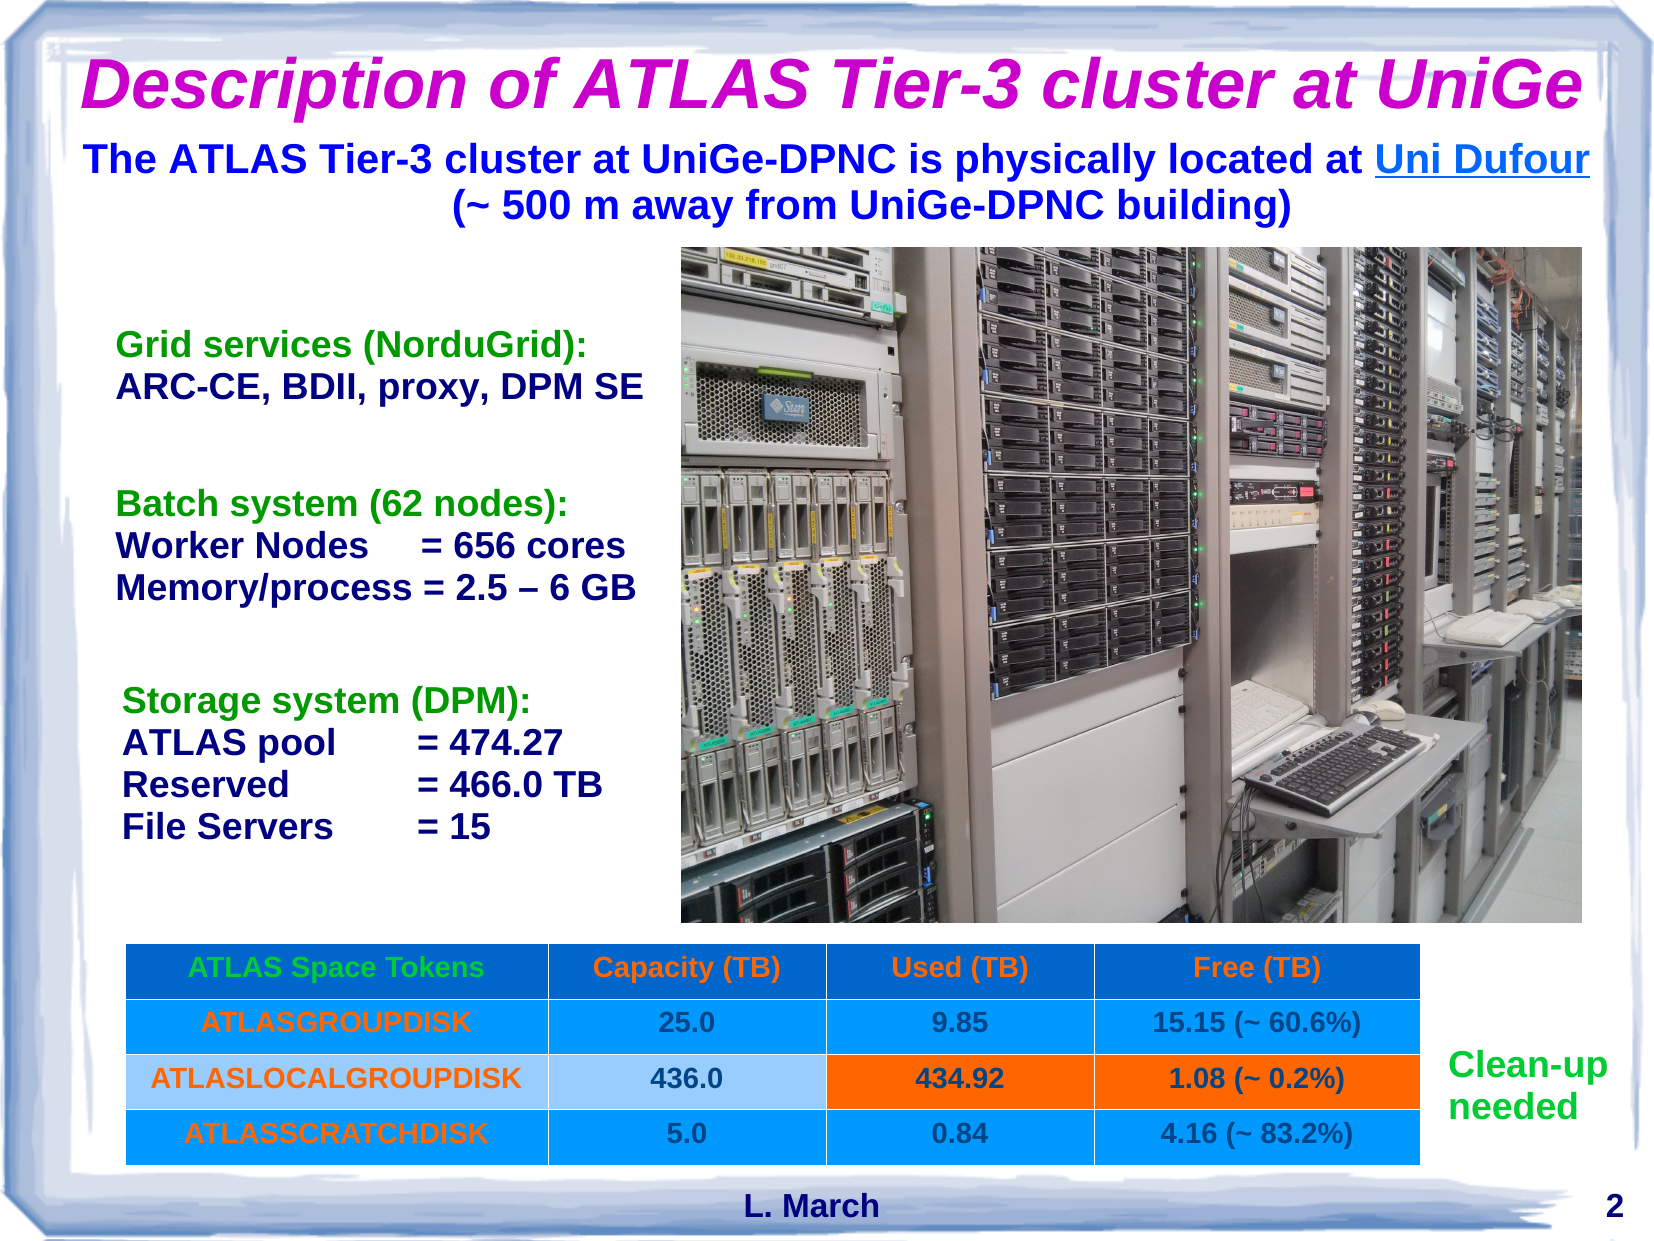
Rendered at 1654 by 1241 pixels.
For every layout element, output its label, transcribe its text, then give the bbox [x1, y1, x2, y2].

table_cell 0.84 [827, 1110, 1094, 1165]
table_cell 436.0 [549, 1055, 826, 1109]
table_cell 25.0 [549, 1000, 826, 1054]
list 2 [1552, 1187, 1628, 1226]
table_cell 9.85 [827, 1000, 1094, 1054]
picture [0, 0, 1654, 1241]
table_cell 5.0 [549, 1110, 826, 1165]
table_header Used (TB) [827, 944, 1094, 999]
table_header Free (TB) [1095, 944, 1420, 999]
table_cell ATLASSCRATCHDISK [126, 1110, 548, 1165]
table_header ATLAS Space Tokens [126, 944, 548, 999]
table_header Capacity (TB) [549, 944, 826, 999]
list The ATLAS Tier-3 cluster at UniGe-DPNC is physically located at Uni Dufour (~ 500 m away from UniGe-DPNC building) [29, 135, 1605, 248]
table_cell 4.16 (~ 83.2%) [1095, 1110, 1420, 1165]
table_cell ATLASLOCALGROUPDISK [126, 1055, 548, 1109]
table_cell 15.15 (~ 60.6%) [1095, 1000, 1420, 1054]
list Storage system (DPM): ATLAS pool = 474.27 Reserved = 466.0 TB File Servers = 15 [50, 679, 622, 848]
list Grid services (NorduGrid): ARC-CE, BDII, proxy, DPM SE [44, 323, 651, 463]
table_cell ATLASGROUPDISK [126, 1000, 548, 1054]
list Clean-up needed [1377, 1043, 1610, 1157]
list Batch system (62 nodes): Worker Nodes = 656 cores Memory/process = 2.5 – 6 GB [44, 482, 646, 651]
list L. March [690, 1187, 899, 1226]
table_cell 434.92 [827, 1055, 1094, 1109]
table_cell 1.08 (~ 0.2%) [1095, 1055, 1377, 1109]
title Description of ATLAS Tier-3 cluster at UniGe [60, 4, 1606, 163]
